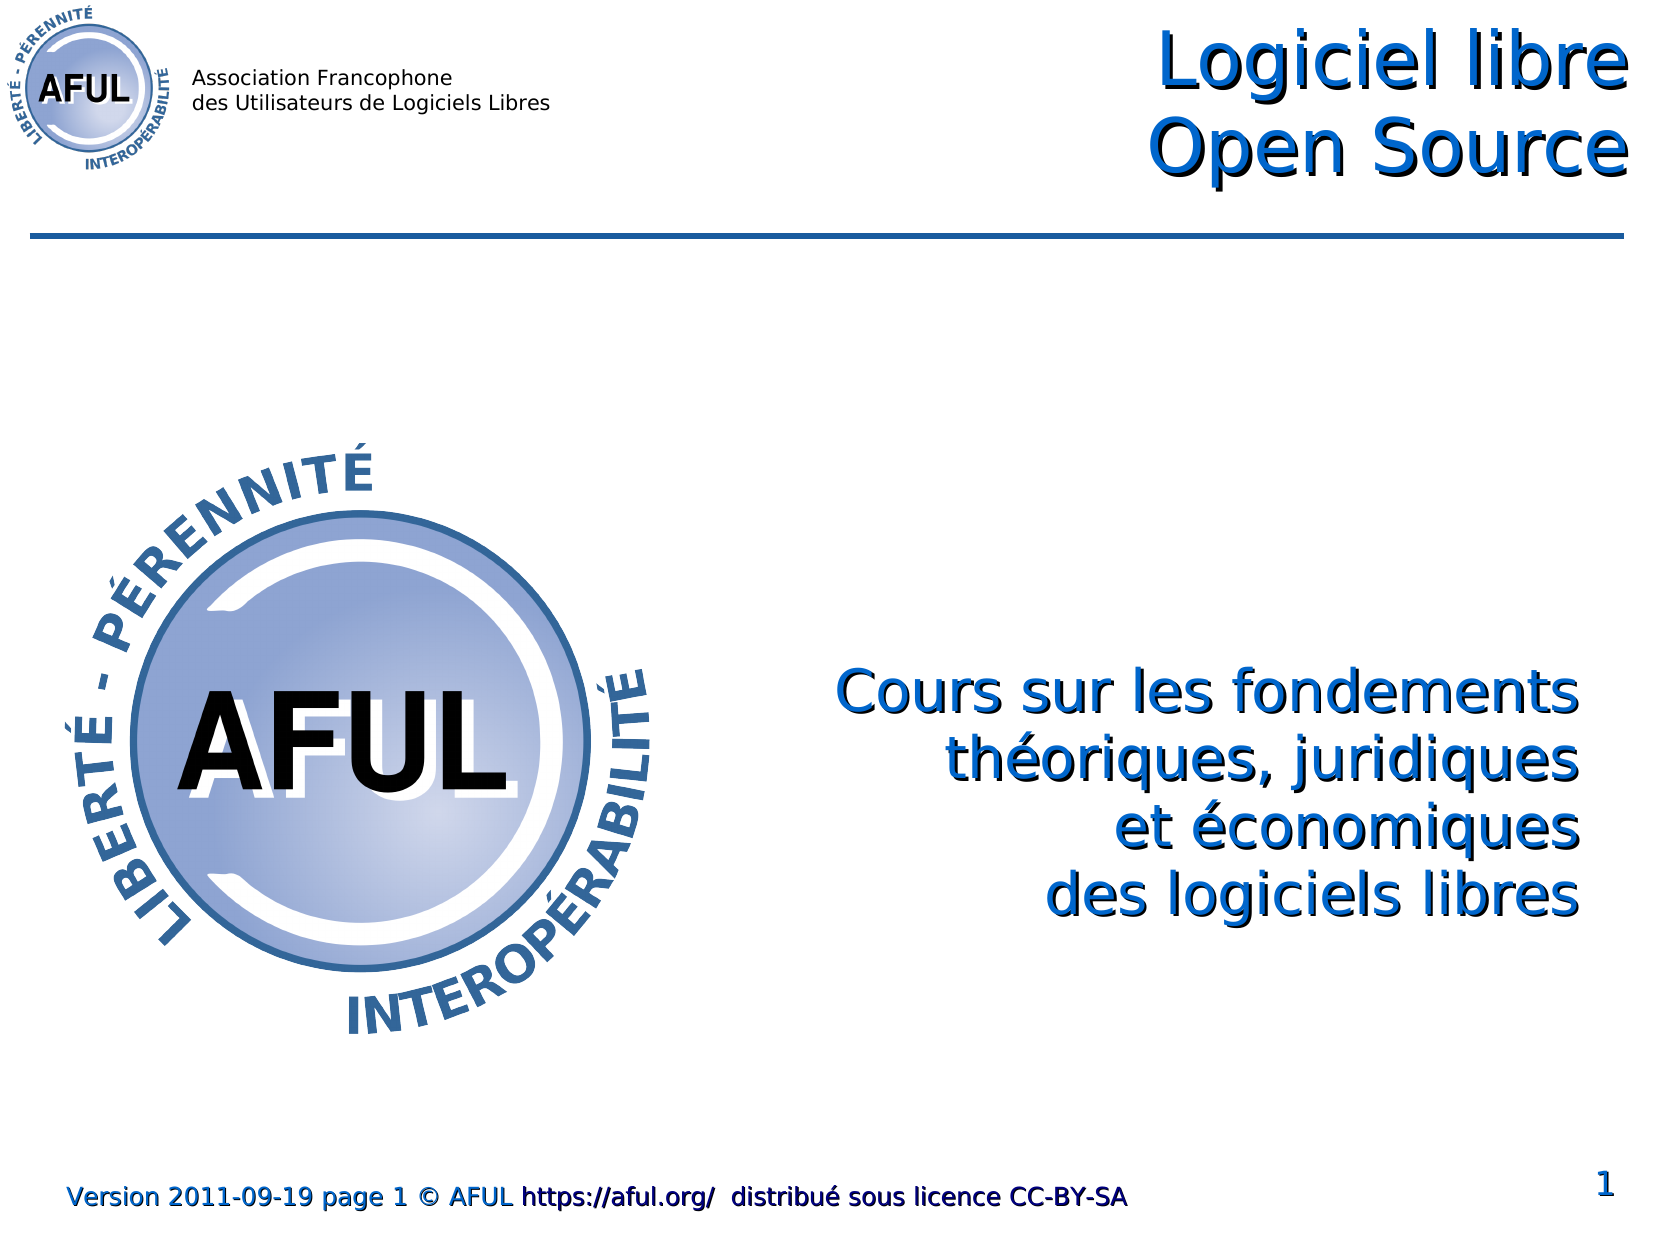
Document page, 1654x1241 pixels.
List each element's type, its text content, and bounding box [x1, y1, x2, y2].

picture [0, 0, 178, 178]
picture [59, 442, 650, 1034]
text_box Cours sur les fondements théoriques, juridiques et économiques des logiciels libres [708, 649, 1595, 1192]
title Logiciel libre Open Source [507, 0, 1630, 207]
